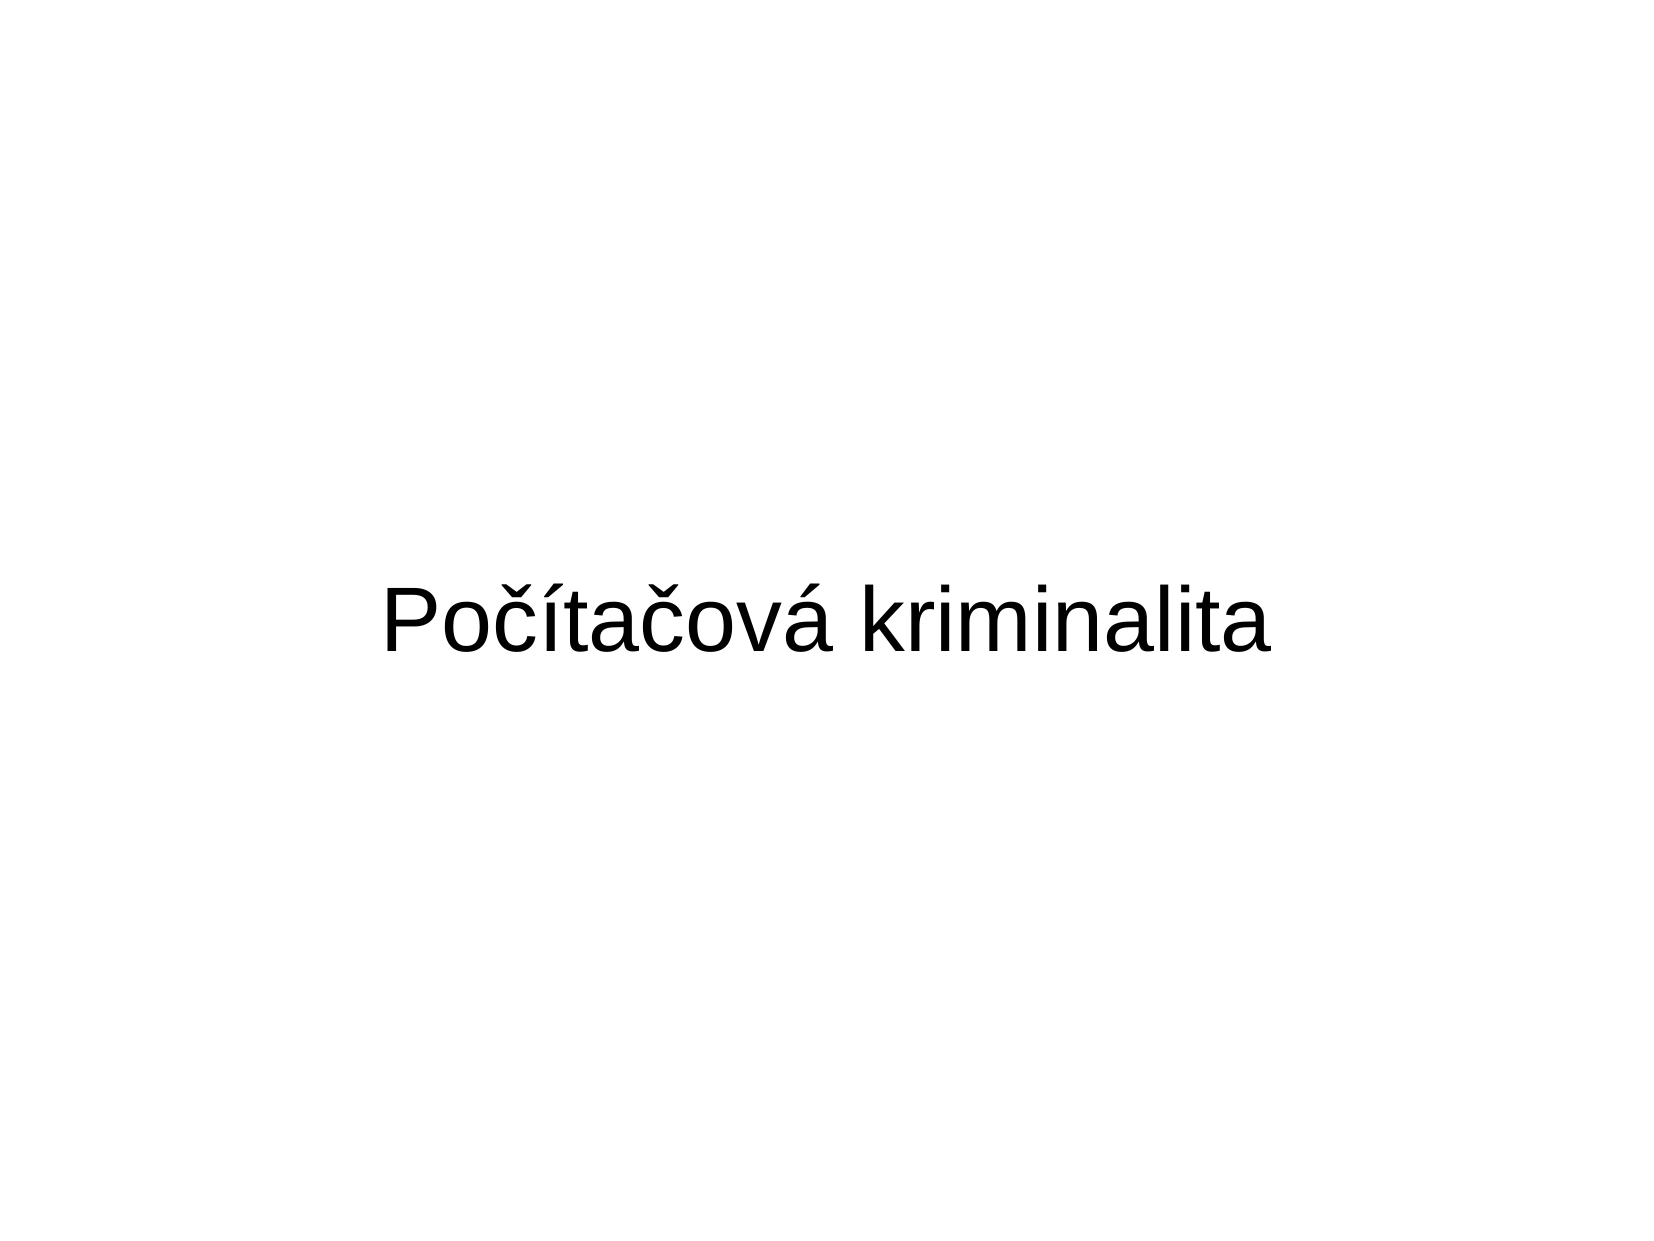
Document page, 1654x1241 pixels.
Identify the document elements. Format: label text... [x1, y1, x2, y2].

title Počítačová kriminalita [82, 516, 1571, 724]
